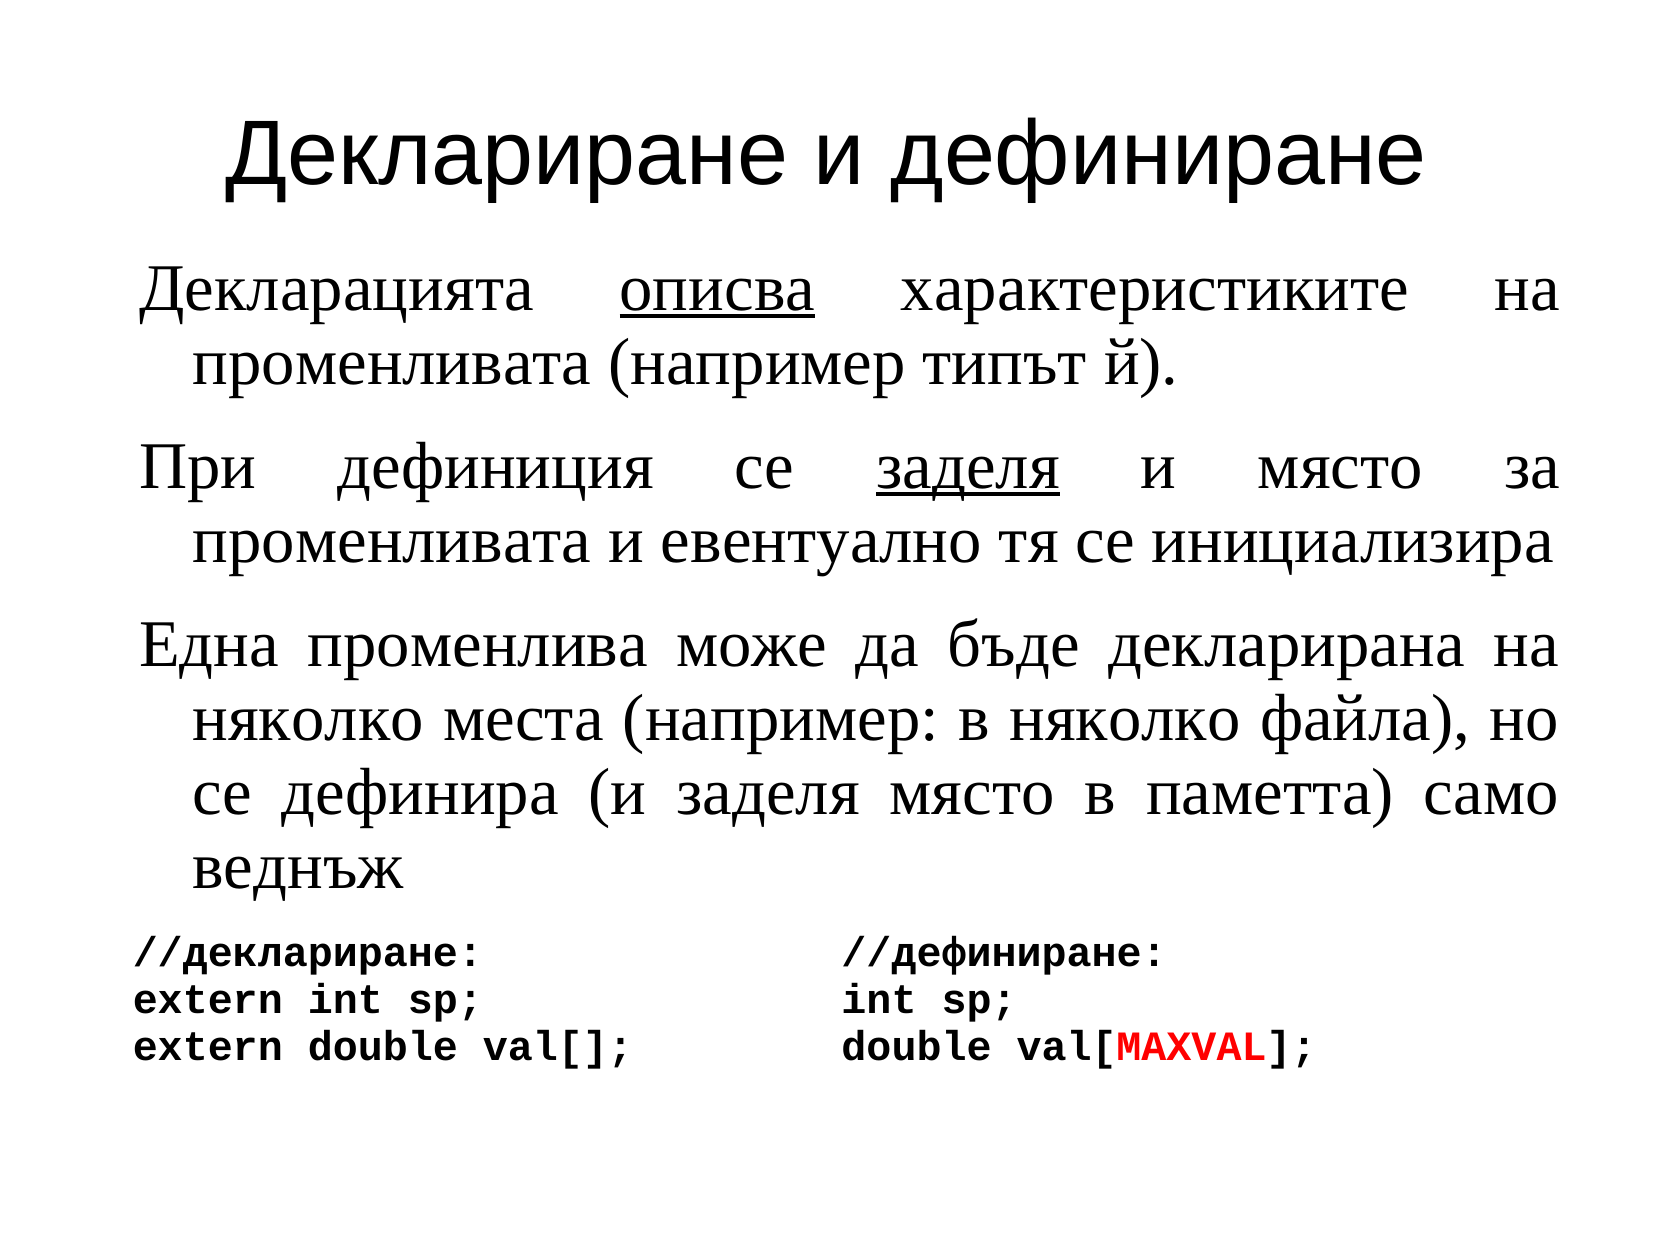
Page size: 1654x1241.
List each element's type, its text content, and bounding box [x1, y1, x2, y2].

text_box //дефиниране: int sp; double val[MAXVAL]; [826, 924, 1536, 1083]
title Деклариране и дефиниране [82, 49, 1571, 257]
list Декларацията описва характеристиките на променливата (например типът й). При дефиниция се заделя и място за променливата и евентуално тя се инициализира Една променлива може да бъде декларирана на няколко места (например: в няколко файла), но се дефинира (и заделя място в паметта) само веднъж [121, 251, 1561, 1047]
text_box //деклариране: extern int sp; extern double val[]; [118, 924, 826, 1083]
